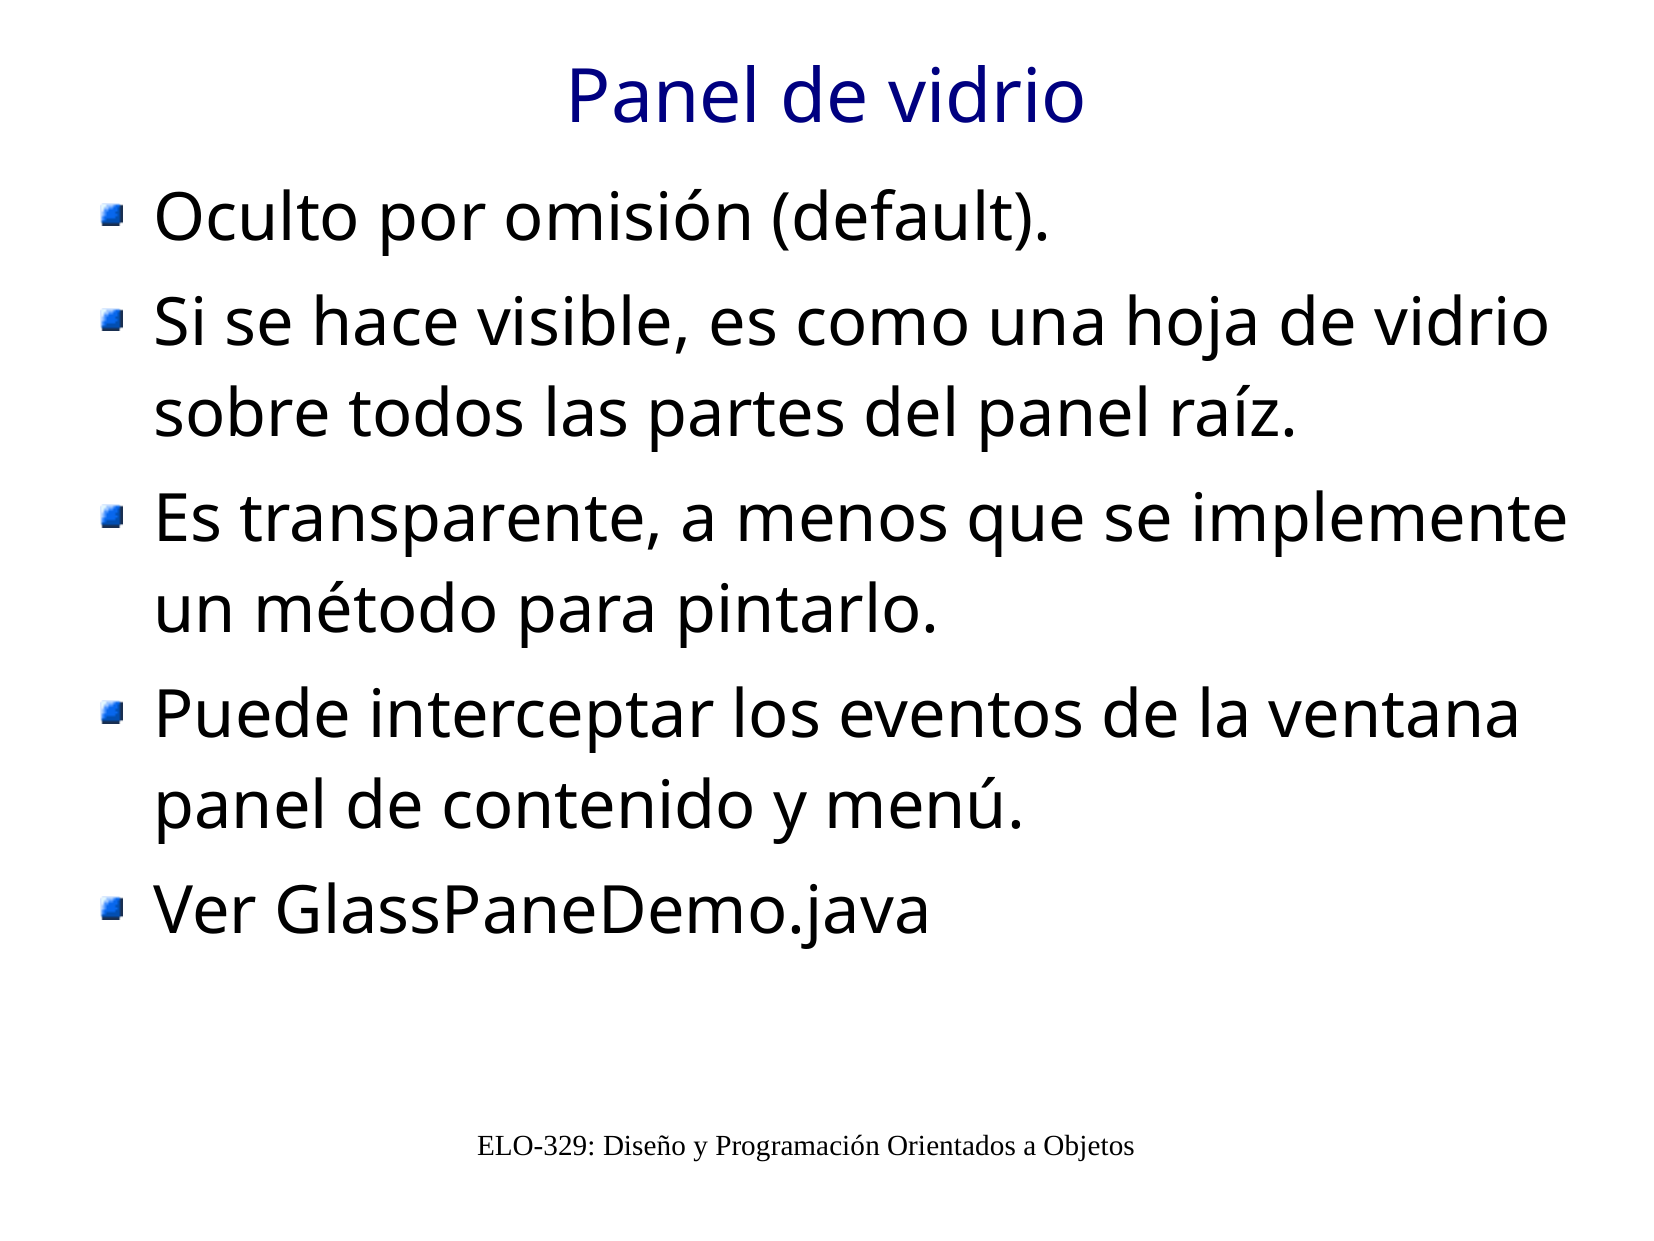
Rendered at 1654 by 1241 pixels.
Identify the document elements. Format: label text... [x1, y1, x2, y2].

title Panel de vidrio [82, 43, 1571, 145]
list Oculto por omisión (default). Si se hace visible, es como una hoja de vidrio sobre todos las partes del panel raíz. Es transparente, a menos que se implemente un método para pintarlo. Puede interceptar los eventos de la ventana panel de contenido y menú. Ver GlassPaneDemo.java [82, 169, 1571, 1112]
